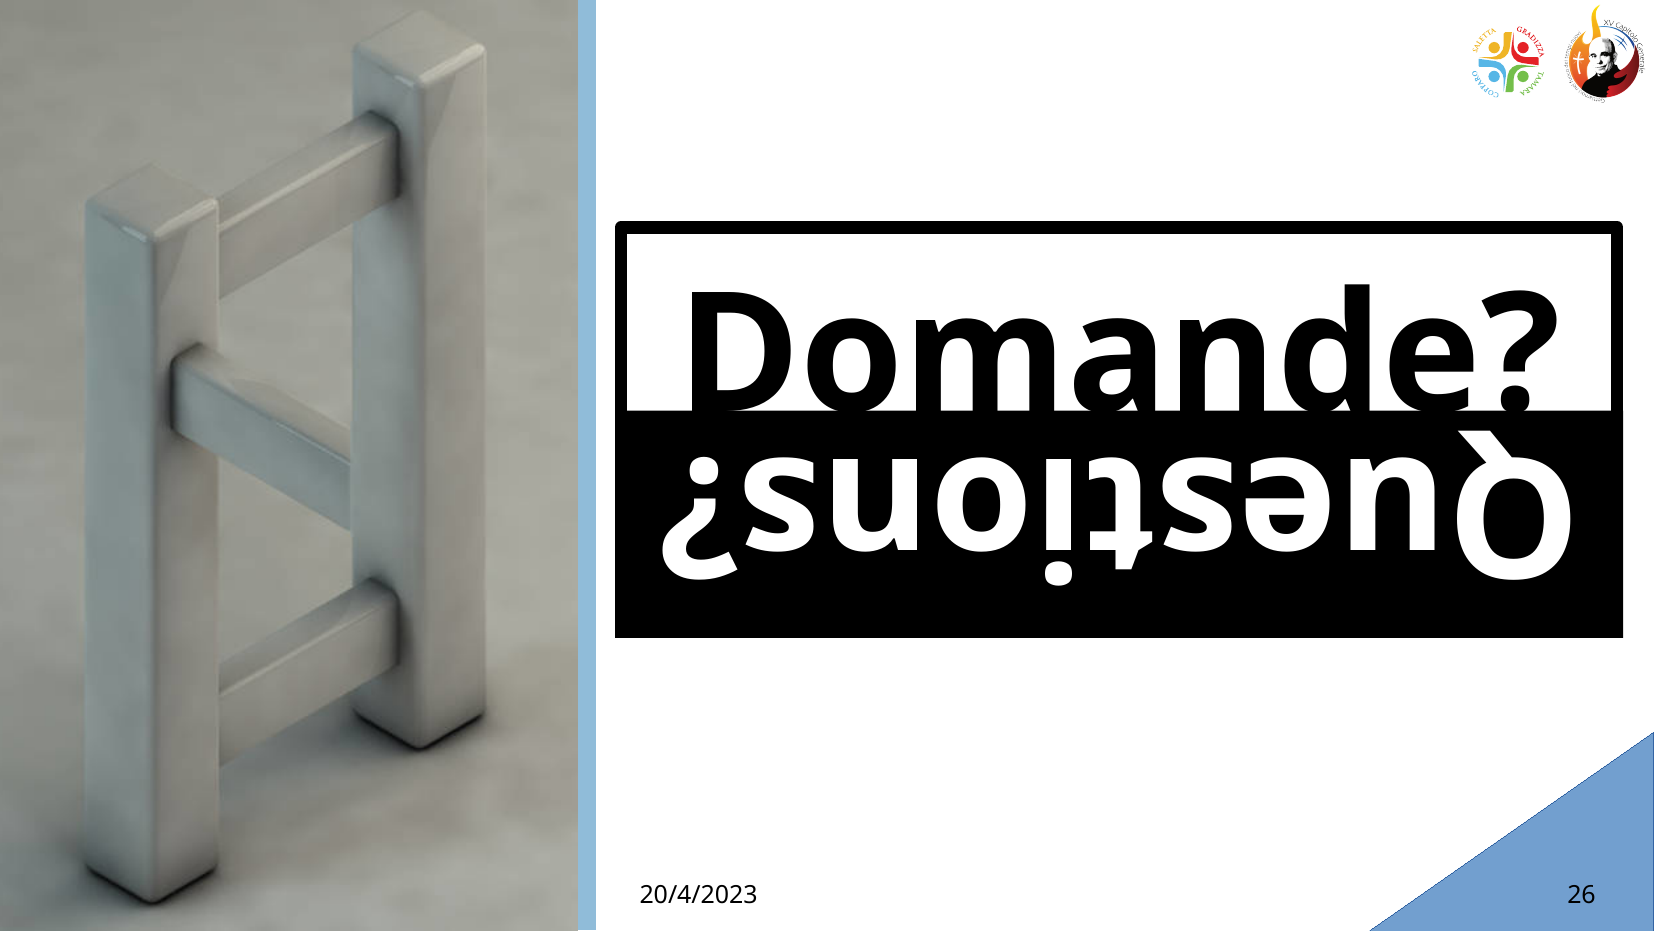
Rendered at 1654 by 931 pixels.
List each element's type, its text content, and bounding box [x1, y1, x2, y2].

picture [0, 0, 578, 931]
title Domande? [621, 236, 1618, 410]
picture [1563, 4, 1646, 103]
title Questions? [615, 422, 1624, 626]
